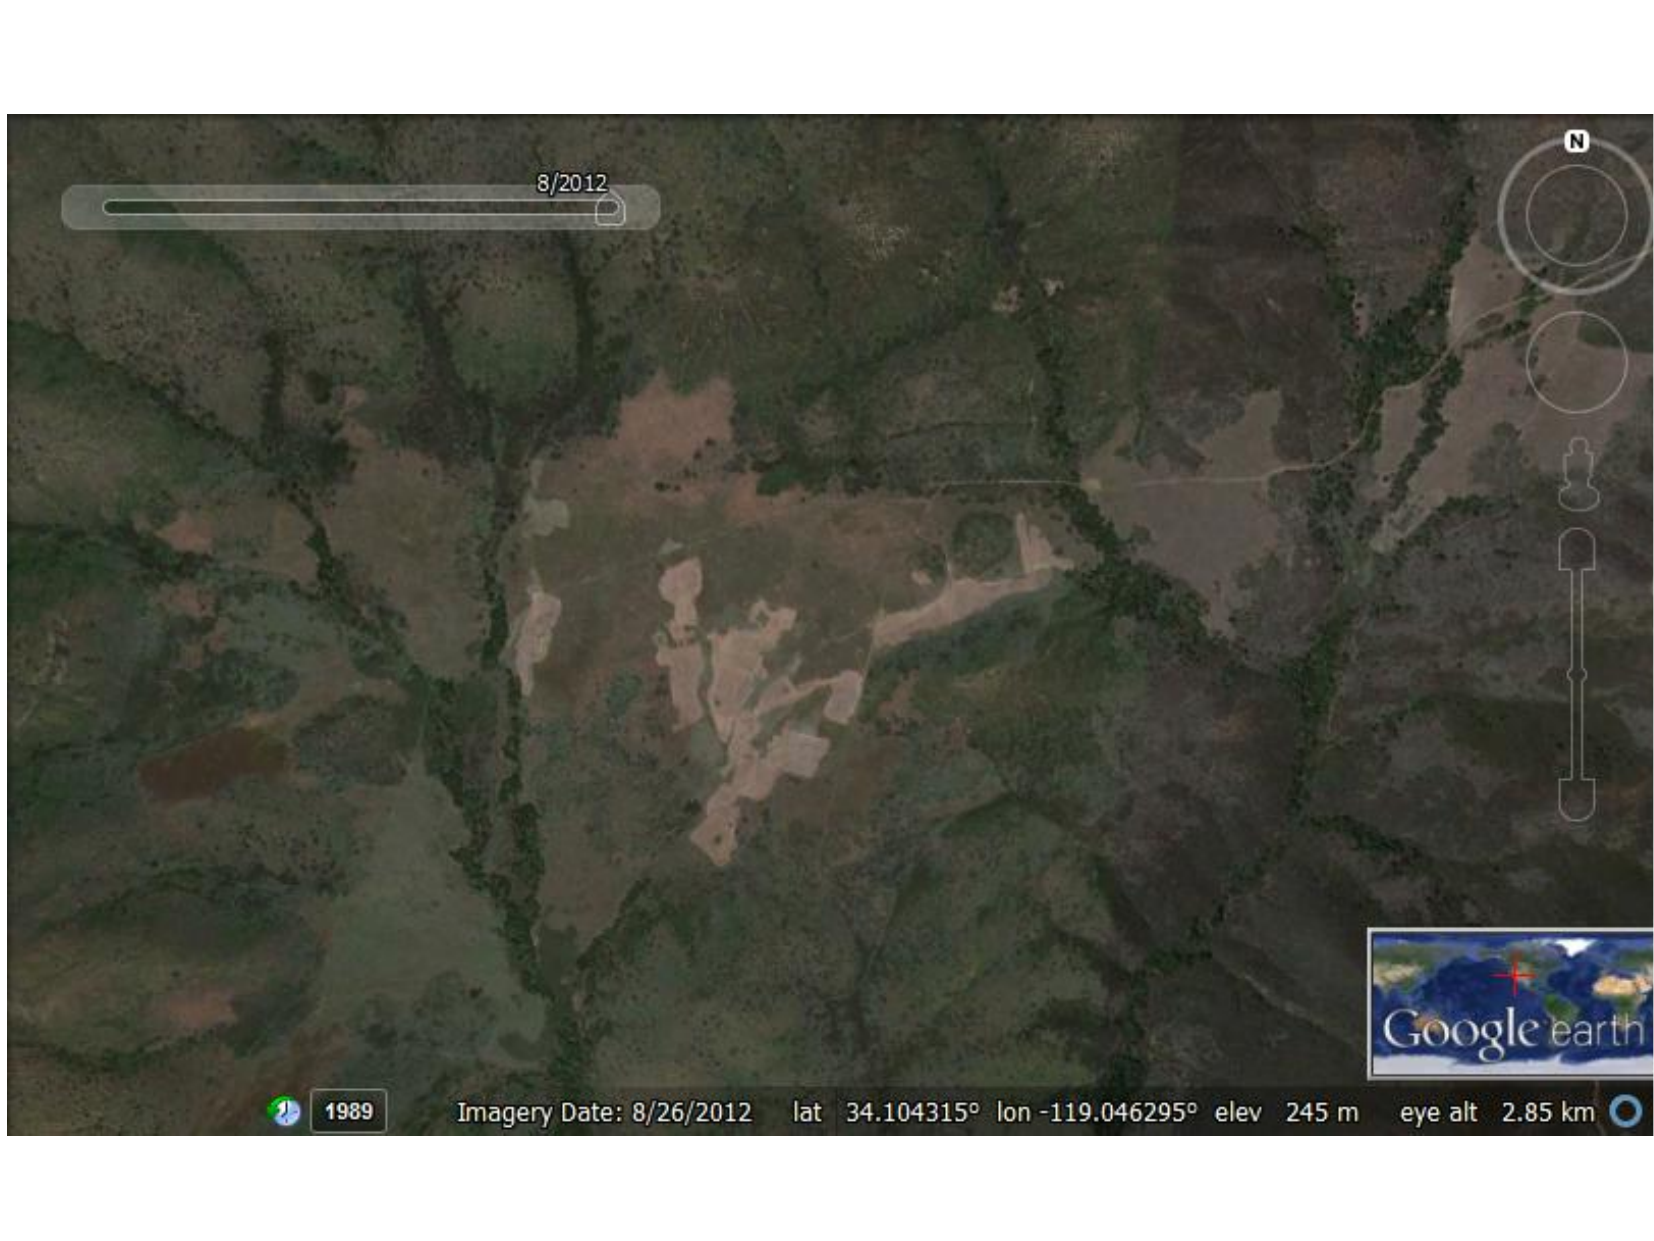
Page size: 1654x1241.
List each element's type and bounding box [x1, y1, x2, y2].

picture [7, 114, 1654, 1136]
